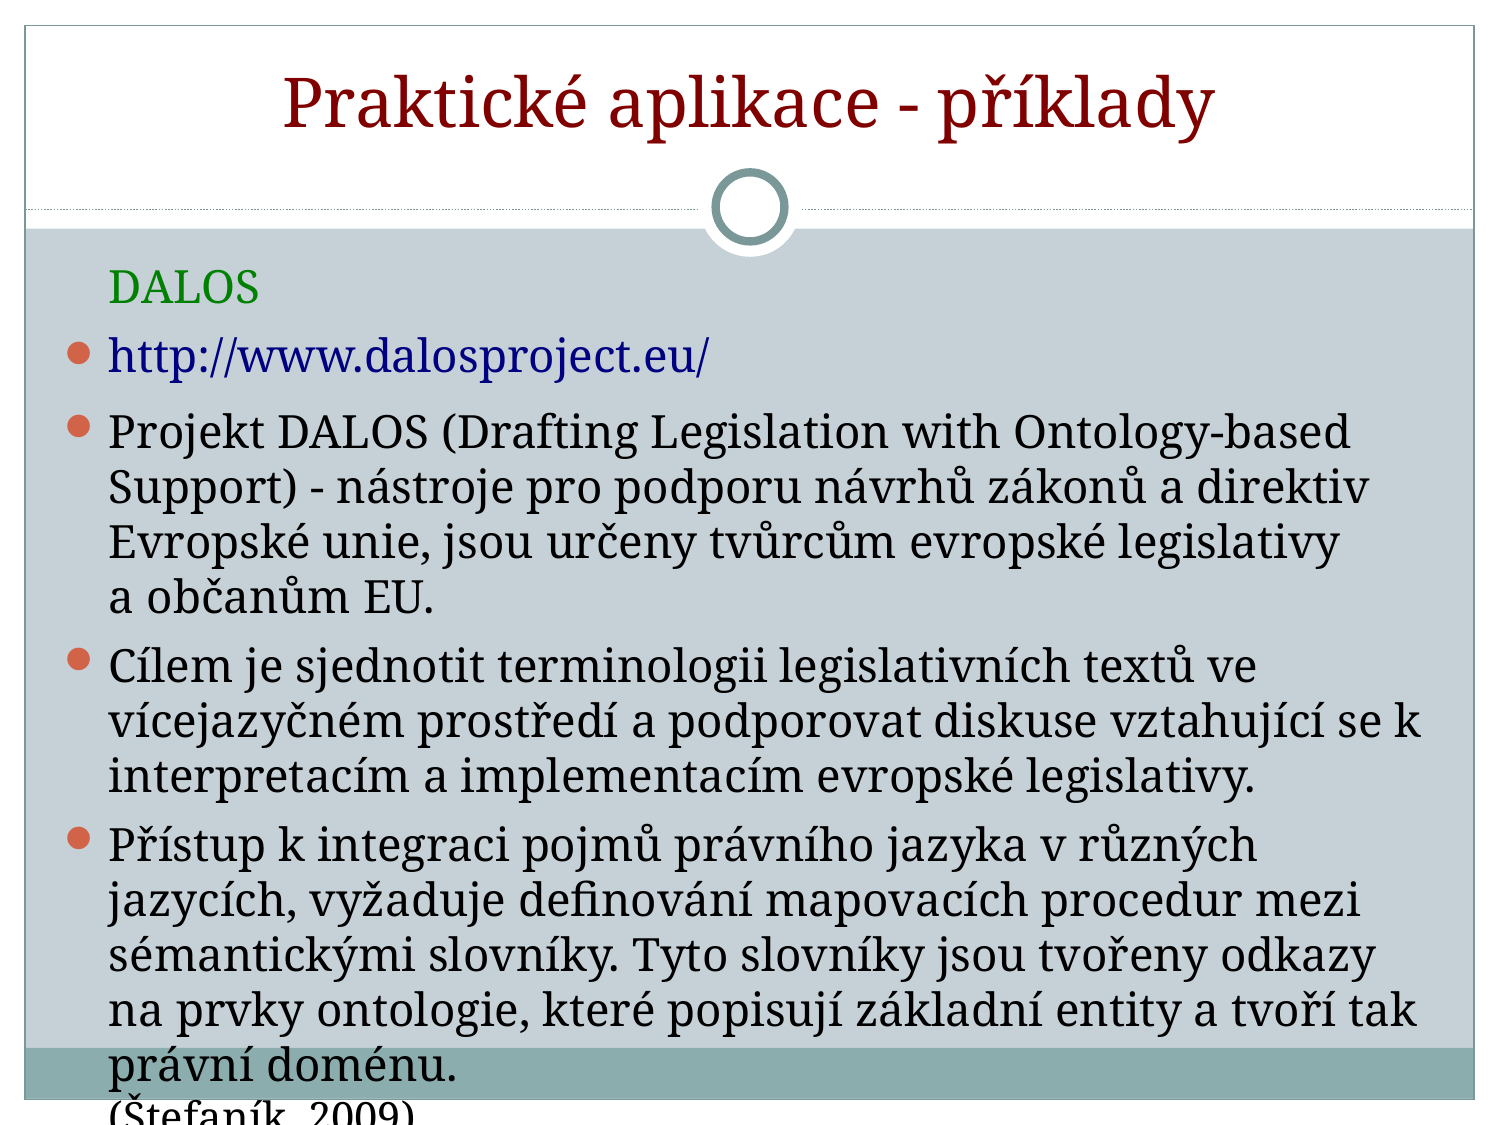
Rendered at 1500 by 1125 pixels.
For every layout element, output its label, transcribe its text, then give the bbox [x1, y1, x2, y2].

title Praktické aplikace - příklady [49, 37, 1450, 163]
list DALOS http://www.dalosproject.eu/ Projekt DALOS (Drafting Legislation with Ontology-based Support) - nástroje pro podporu návrhů zákonů a direktiv Evropské unie, jsou určeny tvůrcům evropské legislativy a občanům EU. Cílem je sjednotit terminologii legislativních textů ve vícejazyčném prostředí a podporovat diskuse vztahující se k interpretacím a implementacím evropské legislativy. Přístup k integraci pojmů právního jazyka v různých jazycích, vyžaduje definování mapovacích procedur mezi sémantickými slovníky. Tyto slovníky jsou tvořeny odkazy na prvky ontologie, které popisují základní entity a tvoří tak právní doménu. (Štefaník, 2009) [49, 249, 1450, 1087]
